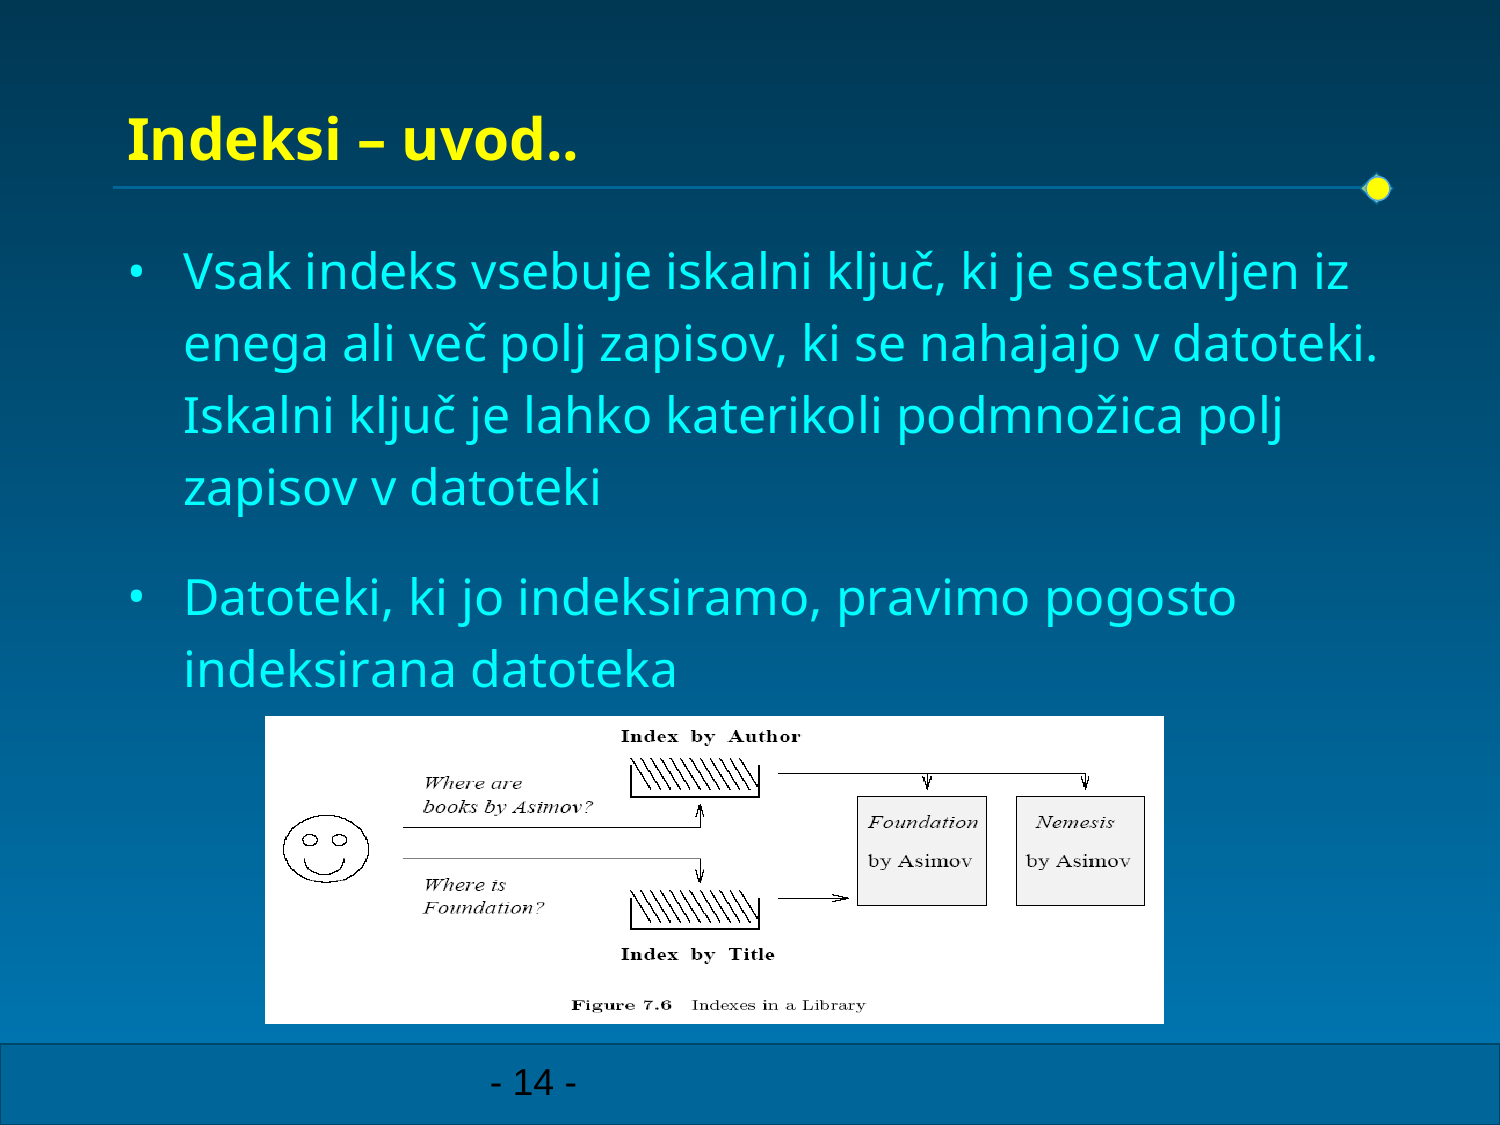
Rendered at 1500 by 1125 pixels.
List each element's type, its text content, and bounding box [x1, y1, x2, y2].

text_box Vsak indeks vsebuje iskalni ključ, ki je sestavljen iz enega ali več polj zapisov, ki se nahajajo v datoteki. Iskalni ključ je lahko katerikoli podmnožica polj zapisov v datoteki Datoteki, ki jo indeksiramo, pravimo pogosto indeksirana datoteka [112, 219, 1424, 882]
title Indeksi – uvod.. [112, 94, 1388, 181]
picture [266, 882, 1163, 1023]
